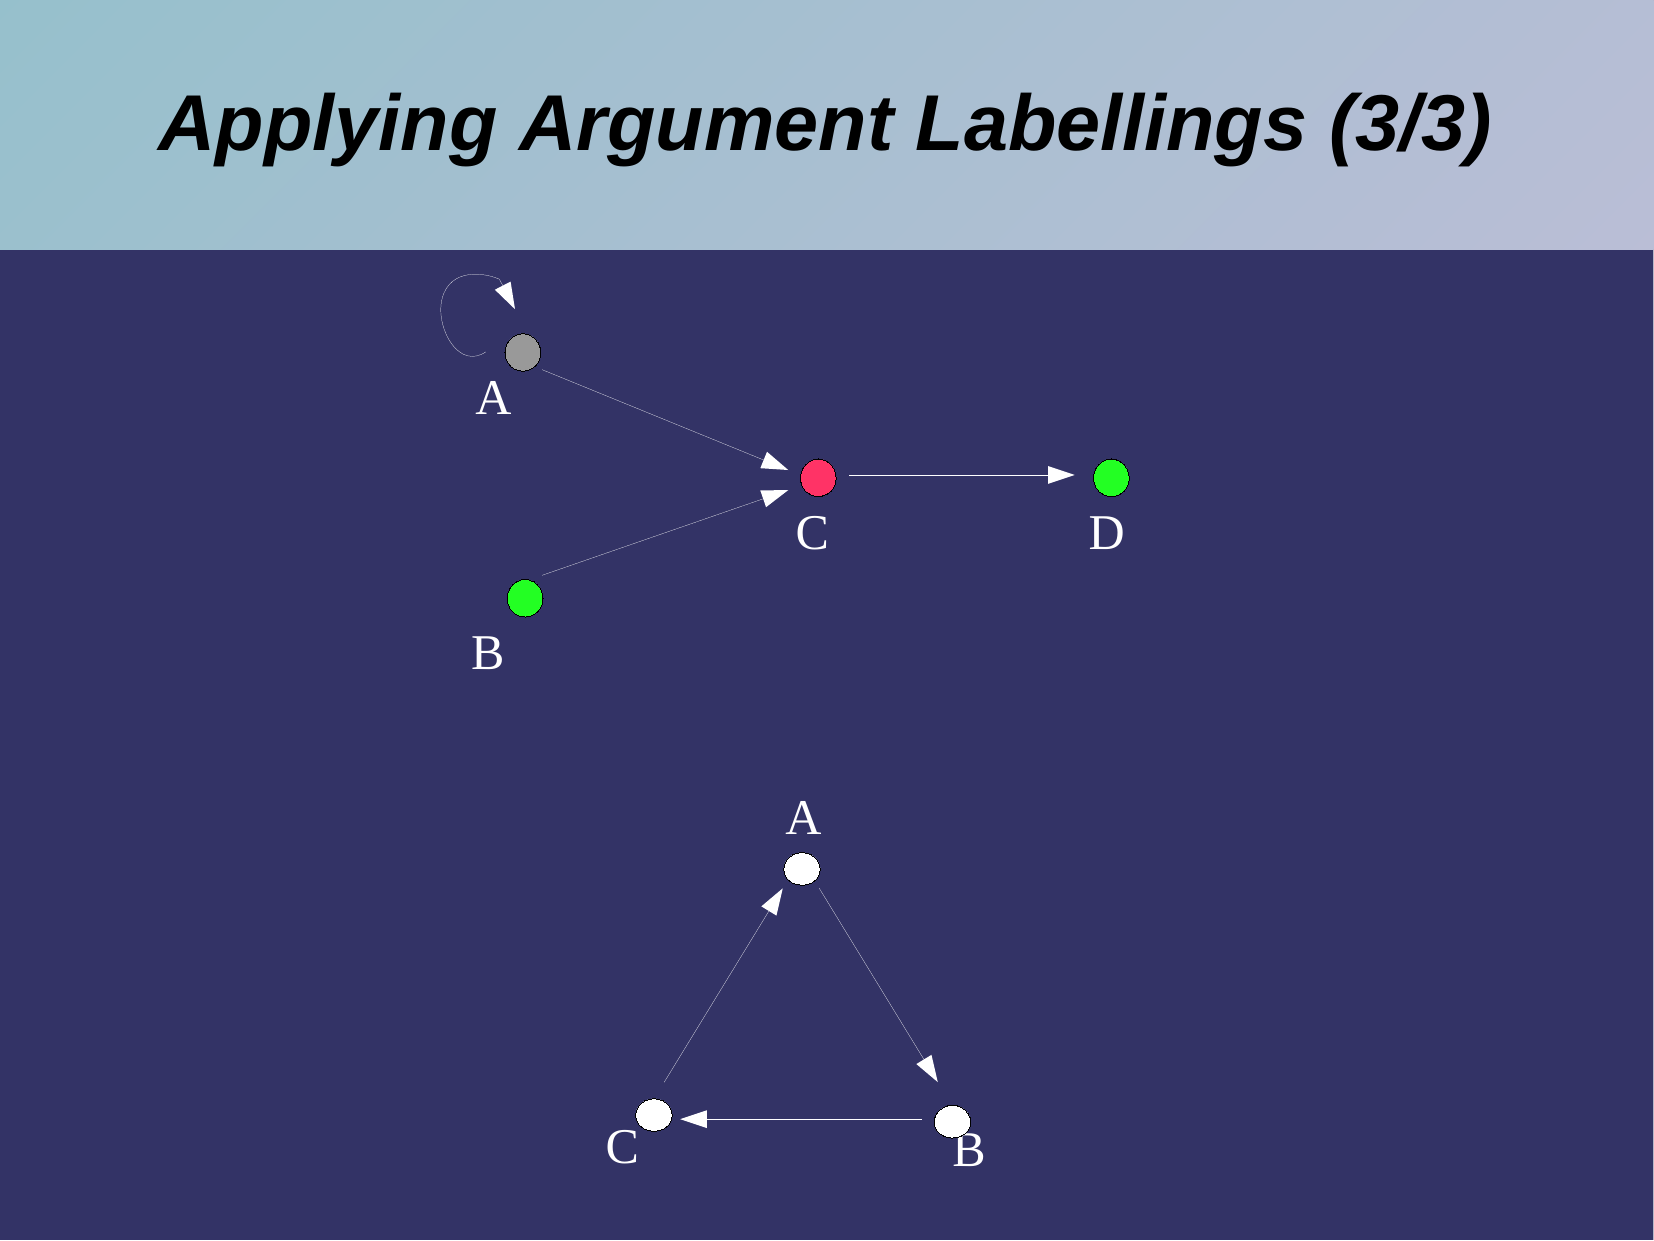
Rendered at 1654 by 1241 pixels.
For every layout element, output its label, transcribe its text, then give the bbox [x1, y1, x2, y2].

text_box D [1088, 504, 1134, 609]
text_box [507, 579, 544, 618]
text_box B [470, 625, 513, 730]
text_box [934, 1105, 971, 1139]
text_box [1093, 458, 1130, 497]
text_box [635, 1098, 673, 1132]
text_box [783, 861, 821, 886]
text_box A [475, 369, 518, 474]
text_box C [605, 1119, 652, 1210]
text_box C [795, 504, 841, 609]
text_box [800, 458, 837, 497]
text_box A [785, 790, 828, 861]
text_box B [952, 1121, 995, 1212]
text_box [504, 333, 541, 372]
title Applying Argument Labellings (3/3) [0, 19, 1653, 227]
